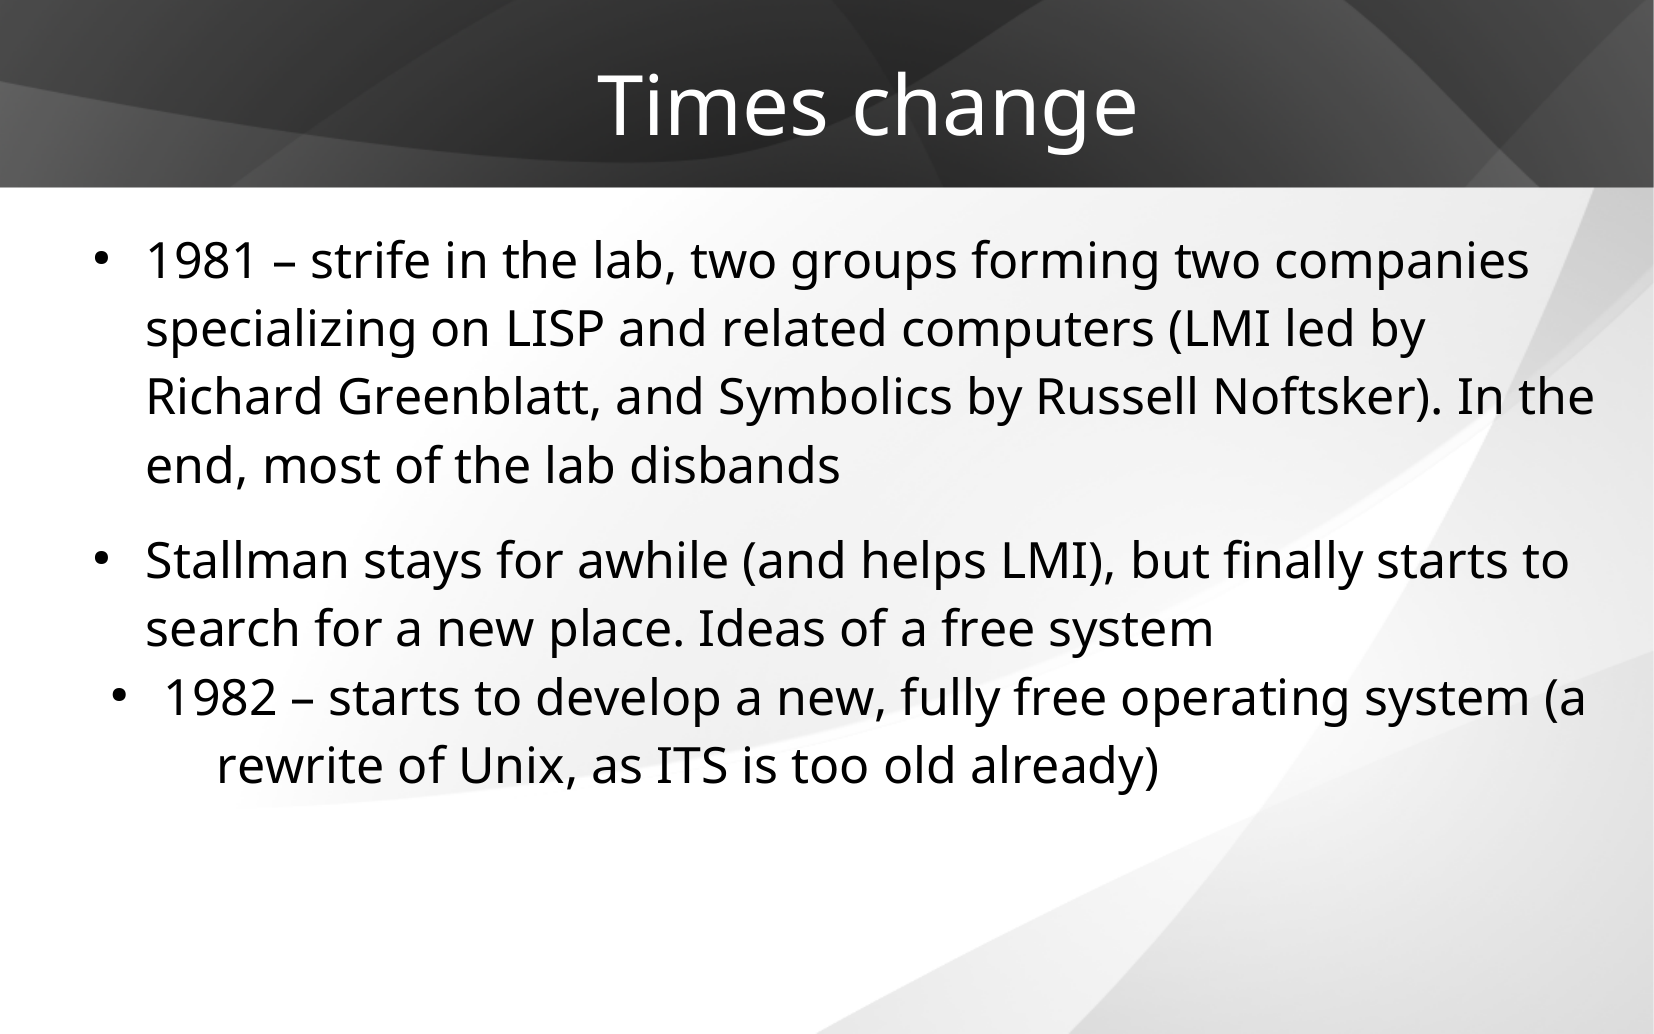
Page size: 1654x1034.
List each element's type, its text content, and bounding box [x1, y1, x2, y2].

title Times change [124, 0, 1613, 208]
list 1981 – strife in the lab, two groups forming two companies specializing on LISP and related computers (LMI led by Richard Greenblatt, and Symbolics by Russell Noftsker). In the end, most of the lab disbands Stallman stays for awhile (and helps LMI), but finally starts to search for a new place. Ideas of a free system 1982 – starts to develop a new, fully free operating system (a rewrite of Unix, as ITS is too old already) [75, 225, 1613, 1013]
picture [0, 0, 1654, 1034]
